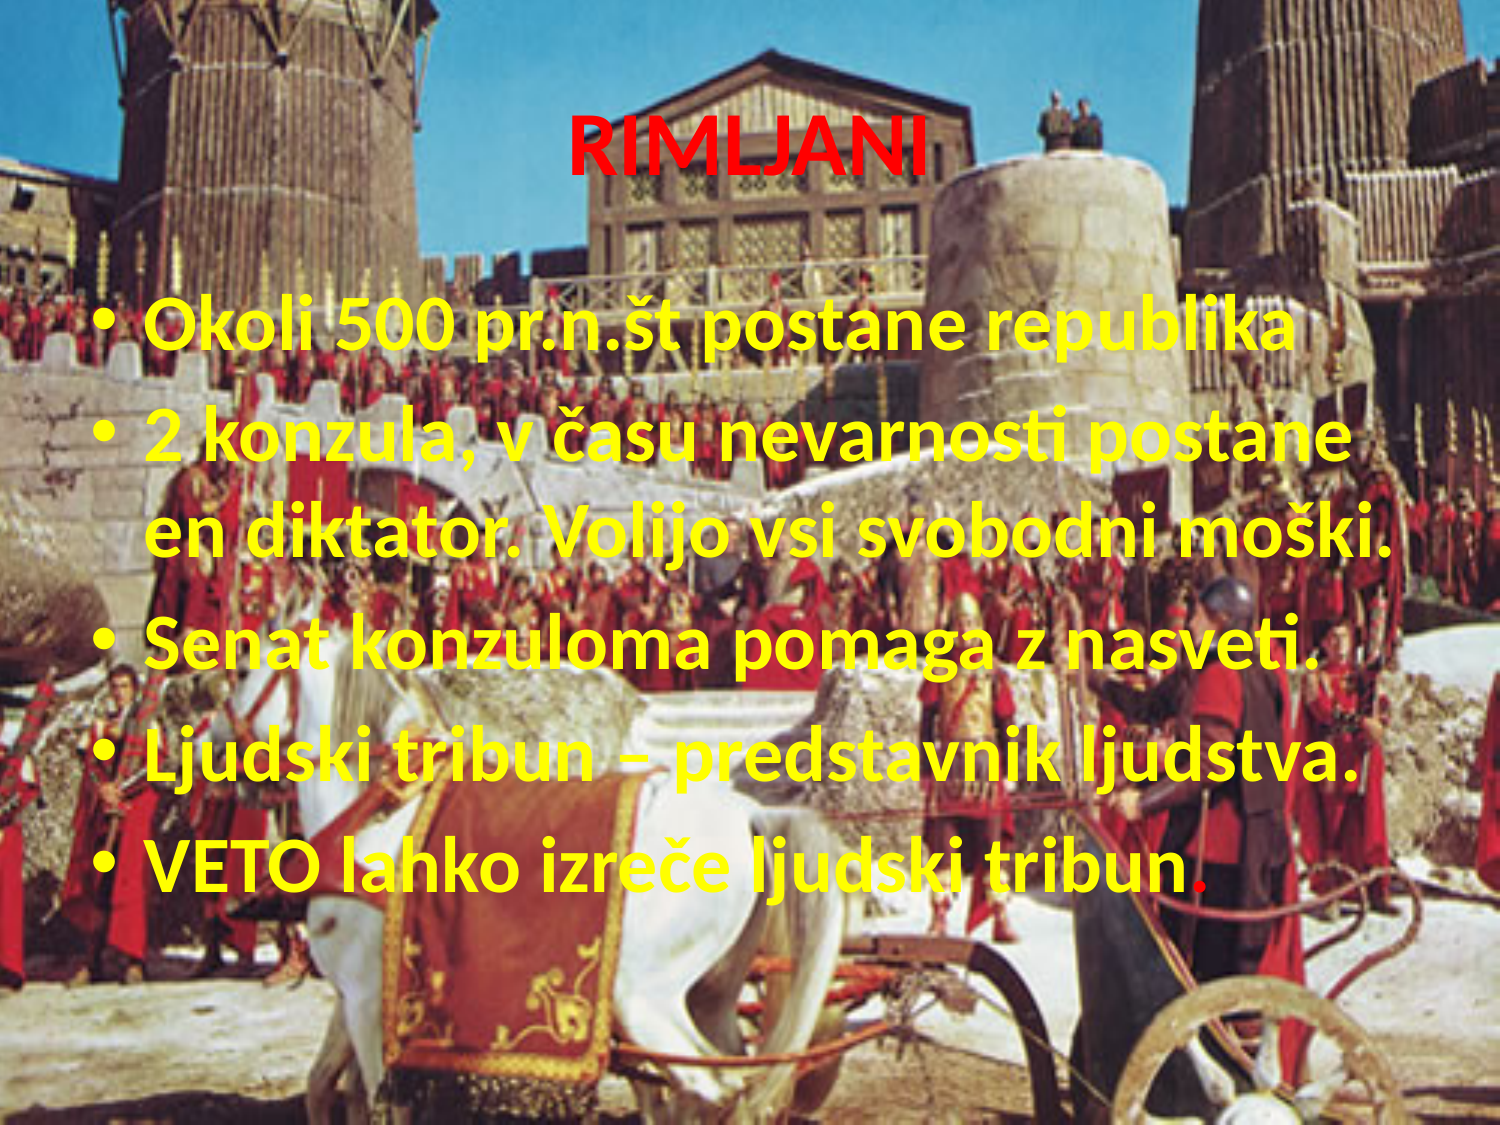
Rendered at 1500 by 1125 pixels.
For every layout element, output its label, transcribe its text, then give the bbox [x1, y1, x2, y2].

title RIMLJANI [75, 45, 1425, 233]
list Okoli 500 pr.n.št postane republika 2 konzula, v času nevarnosti postane en diktator. Volijo vsi svobodni moški. Senat konzuloma pomaga z nasveti. Ljudski tribun – predstavnik ljudstva. VETO lahko izreče ljudski tribun. [75, 262, 1425, 1005]
picture [0, 0, 1500, 1125]
